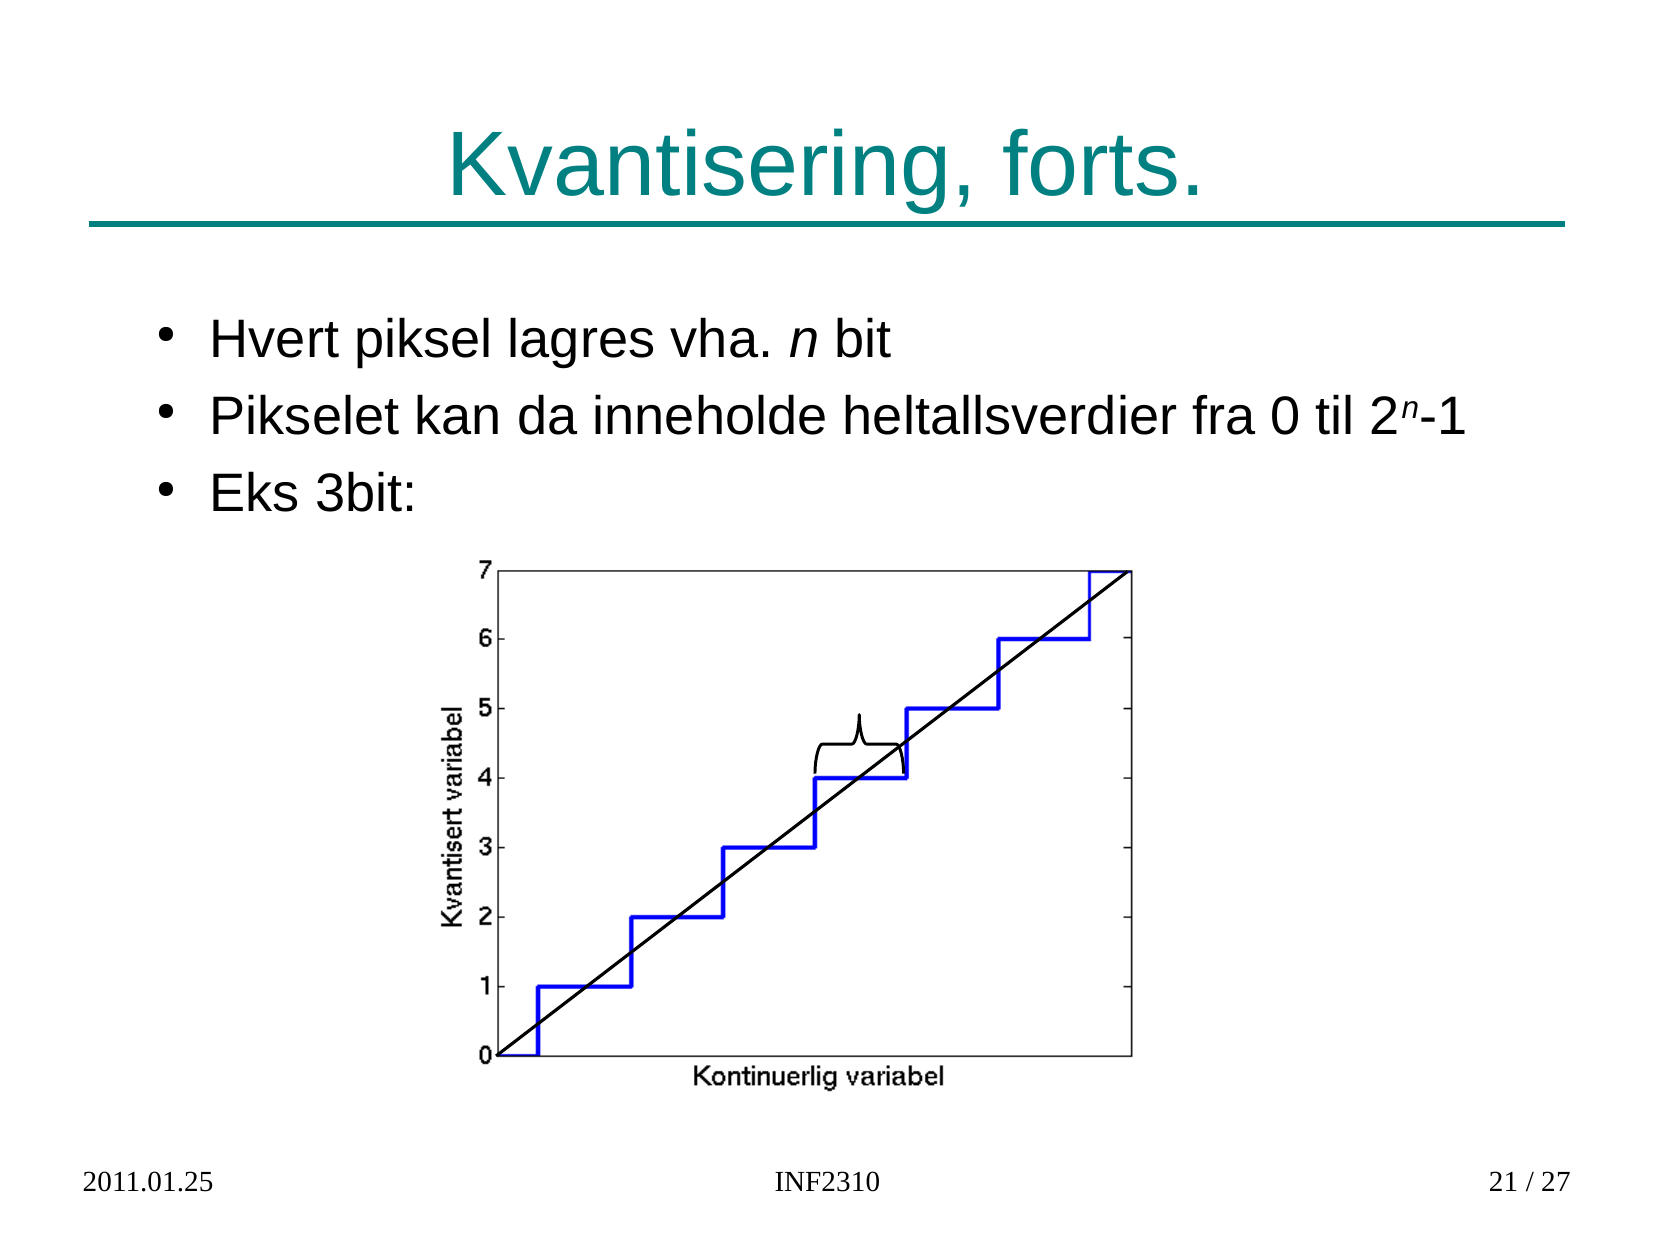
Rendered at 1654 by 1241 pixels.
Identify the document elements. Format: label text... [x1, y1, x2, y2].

picture [391, 525, 1220, 1121]
title Kvantisering, forts. [123, 68, 1530, 249]
list Hvert piksel lagres vha. n bit Pikselet kan da inneholde heltallsverdier fra 0 til 2n-1 Eks 3bit: [123, 295, 1530, 1241]
